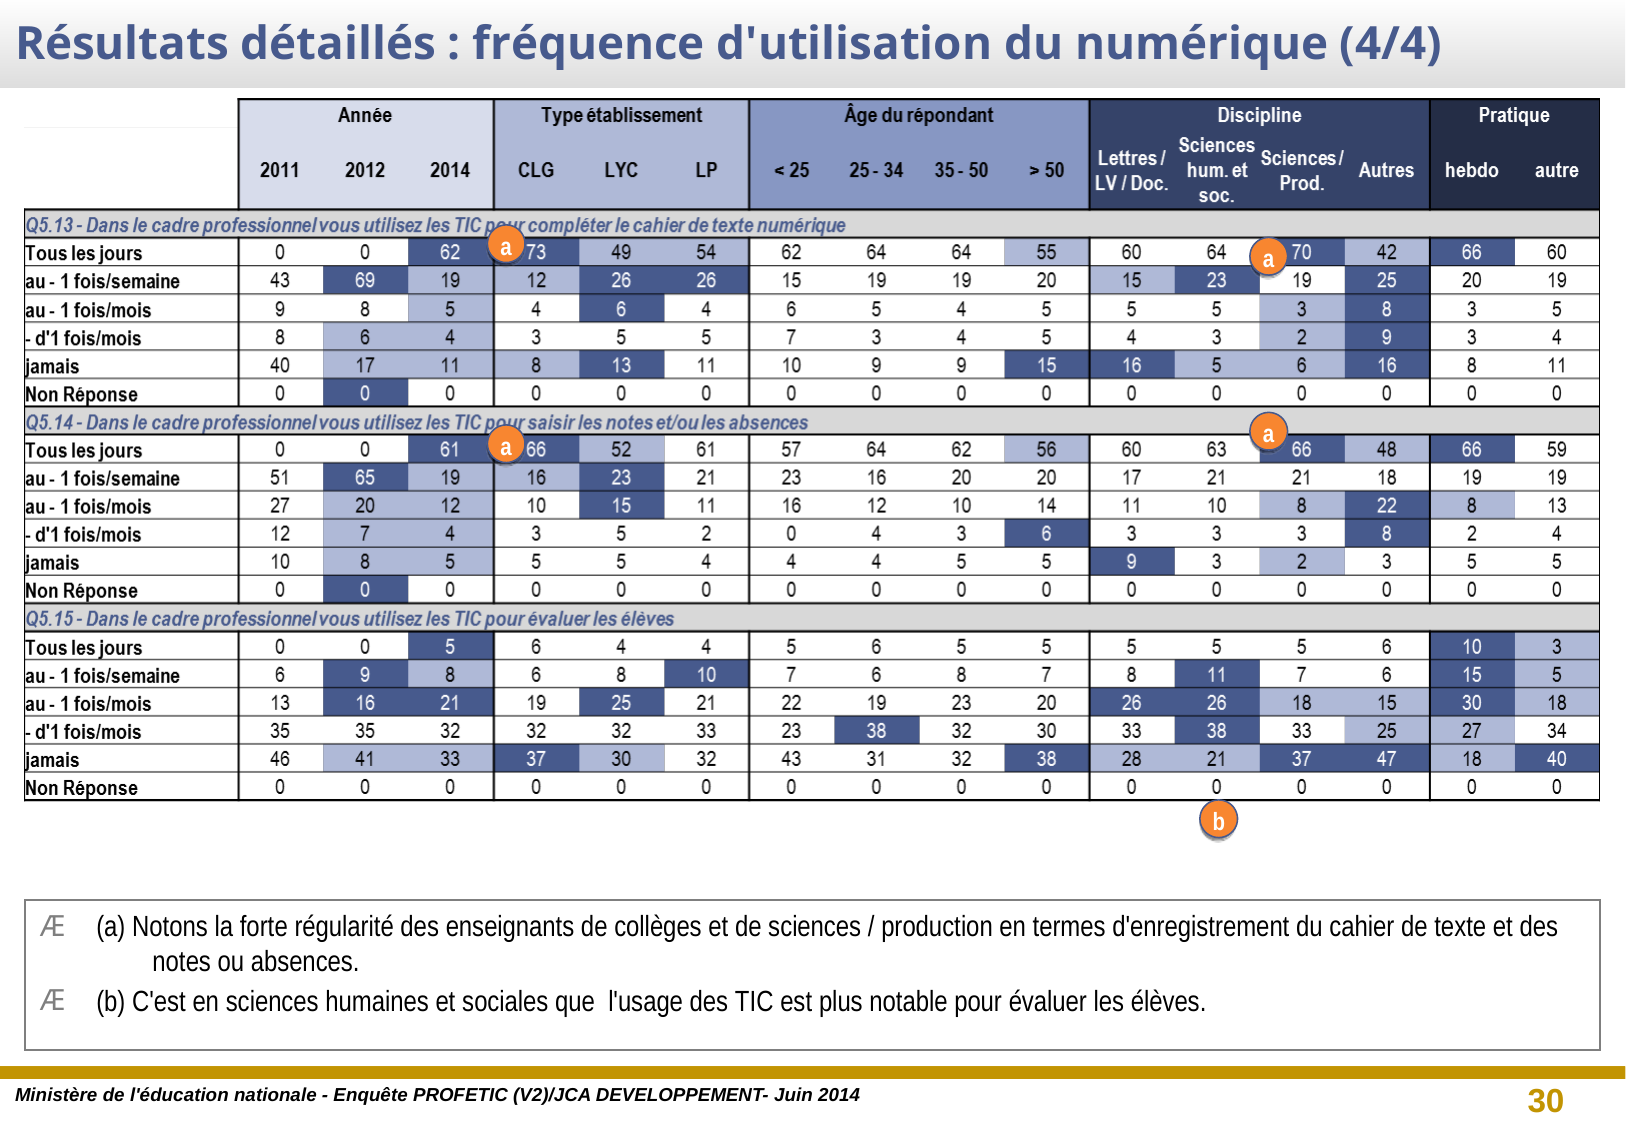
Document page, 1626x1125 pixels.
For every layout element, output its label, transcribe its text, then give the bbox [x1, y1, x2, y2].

text_box Ministère de l'éducation nationale - Enquête PROFETIC (V2)/JCA DEVELOPPEMENT- Juin 2014 [0, 1074, 1501, 1125]
text_box b [1199, 799, 1238, 838]
text_box a [487, 424, 526, 463]
picture [24, 96, 1600, 812]
text_box a [1249, 412, 1288, 451]
title Résultats détaillés : fréquence d'utilisation du numérique (4/4) [0, 0, 1625, 88]
list (a) Notons la forte régularité des enseignants de collèges et de sciences / production en termes d'enregistrement du cahier de texte et des notes ou absences. (b) C'est en sciences humaines et sociales que l'usage des TIC est plus notable pour évaluer les élèves. [24, 900, 1600, 1051]
text_box a [487, 224, 526, 263]
text_box 30 [1512, 1071, 1625, 1125]
text_box a [1249, 237, 1288, 276]
